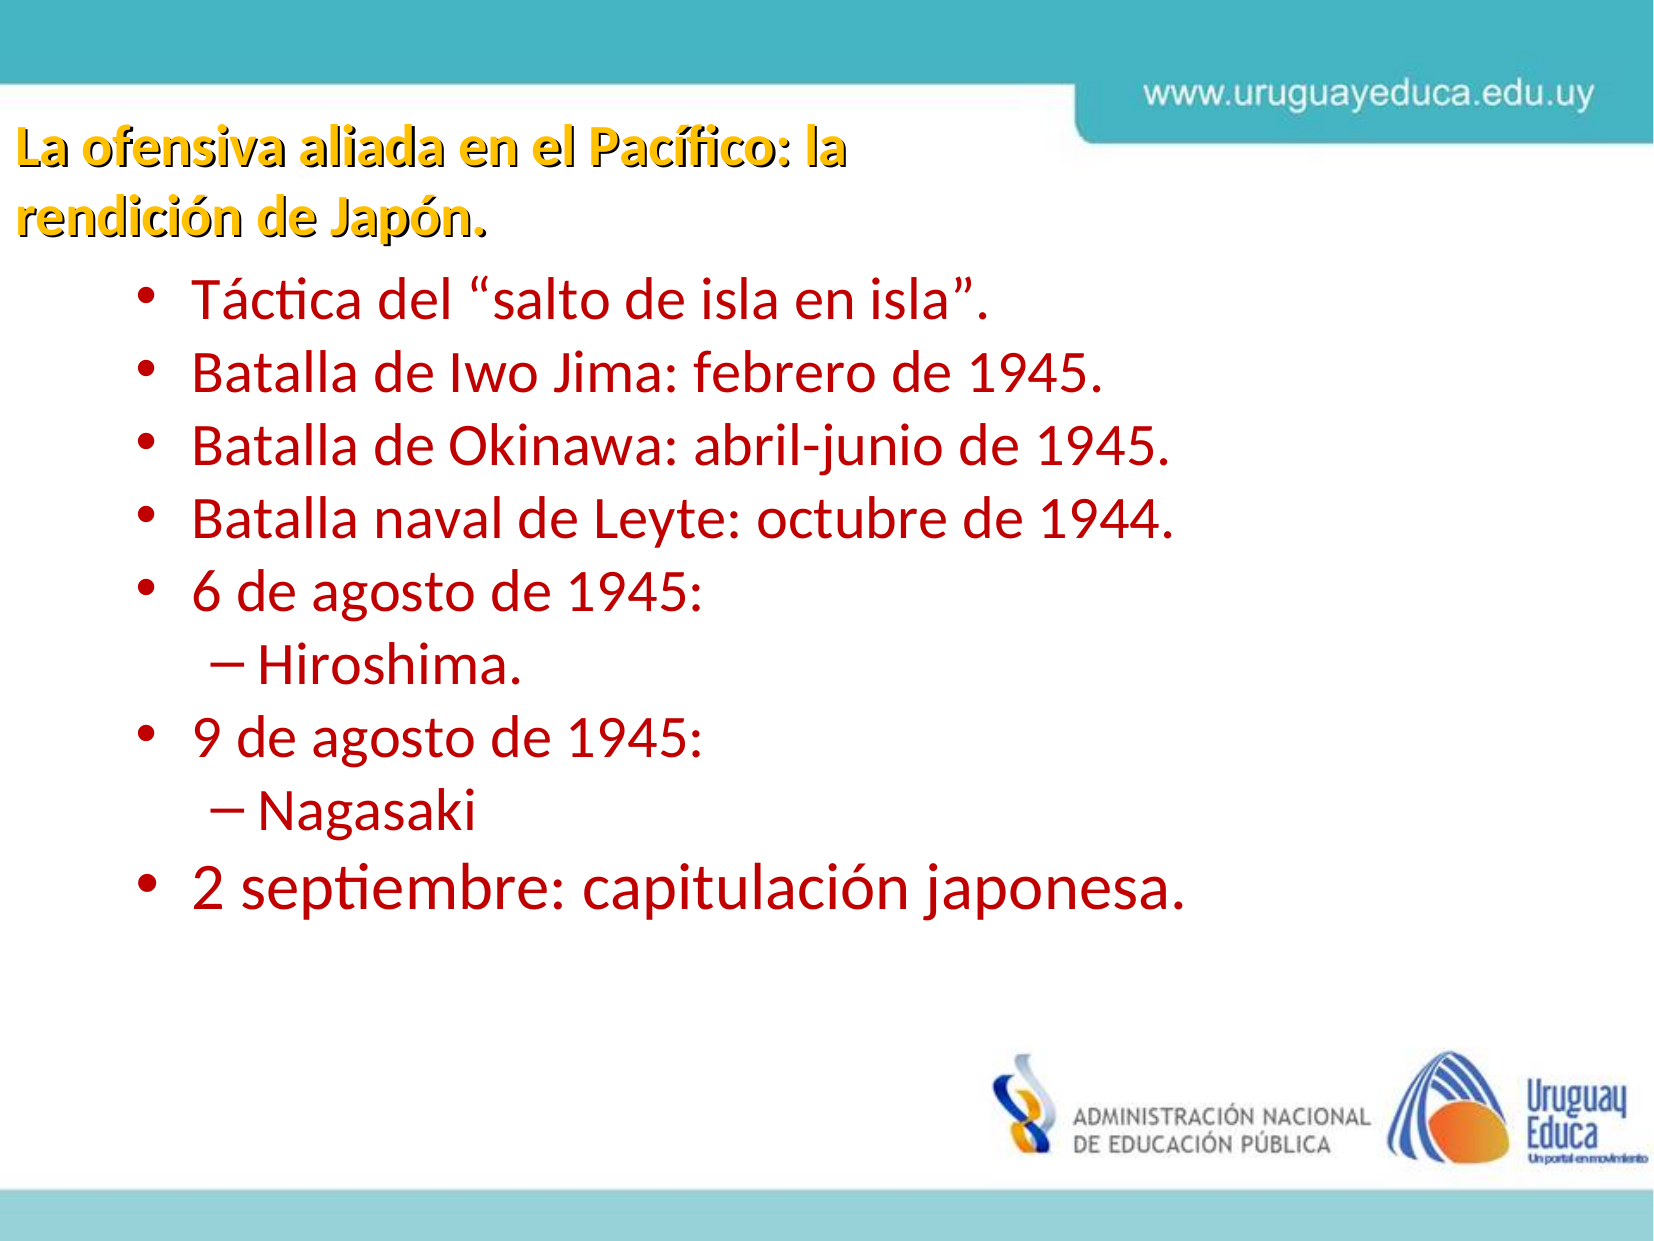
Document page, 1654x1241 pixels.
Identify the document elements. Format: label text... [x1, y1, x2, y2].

picture [0, 0, 1654, 1241]
title La ofensiva aliada en el Pacífico: la rendición de Japón. [0, 88, 1041, 266]
list Táctica del “salto de isla en isla”. Batalla de Iwo Jima: febrero de 1945. Batalla de Okinawa: abril-junio de 1945. Batalla naval de Leyte: octubre de 1944. 6 de agosto de 1945: Hiroshima. 9 de agosto de 1945: Nagasaki 2 septiembre: capitulación japonesa. [120, 265, 1499, 1010]
